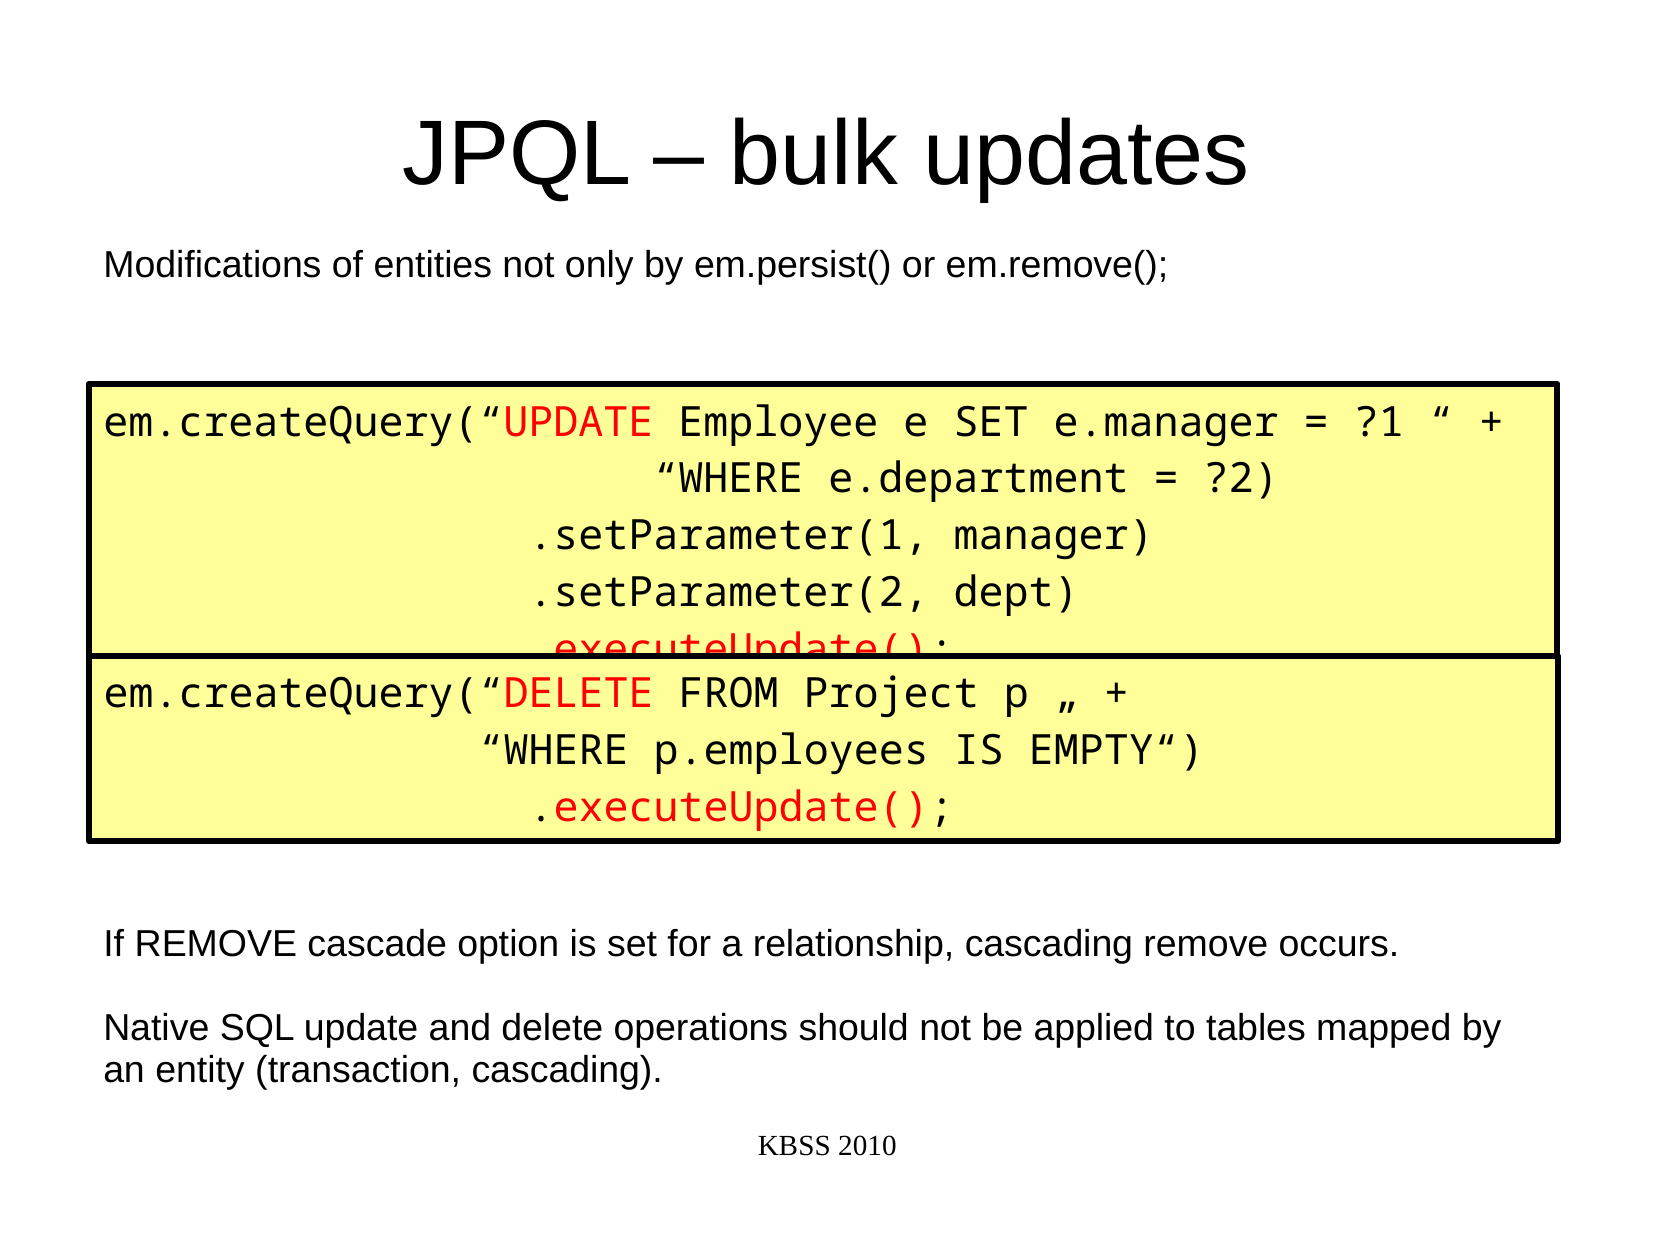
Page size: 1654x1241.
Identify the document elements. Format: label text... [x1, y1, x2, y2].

text_box If REMOVE cascade option is set for a relationship, cascading remove occurs. Native SQL update and delete operations should not be applied to tables mapped by an entity (transaction, cascading). [88, 915, 1527, 1099]
text_box em.createQuery(“DELETE FROM Project p „ + “WHERE p.employees IS EMPTY“) .executeUpdate(); [88, 655, 1558, 817]
text_box em.createQuery(“UPDATE Employee e SET e.manager = ?1 “ + “WHERE e.department = ?2) .setParameter(1, manager) .setParameter(2, dept) .executeUpdate(); [88, 383, 1558, 642]
title JPQL – bulk updates [82, 49, 1571, 257]
text_box Modifications of entities not only by em.persist() or em.remove(); [88, 236, 1183, 294]
